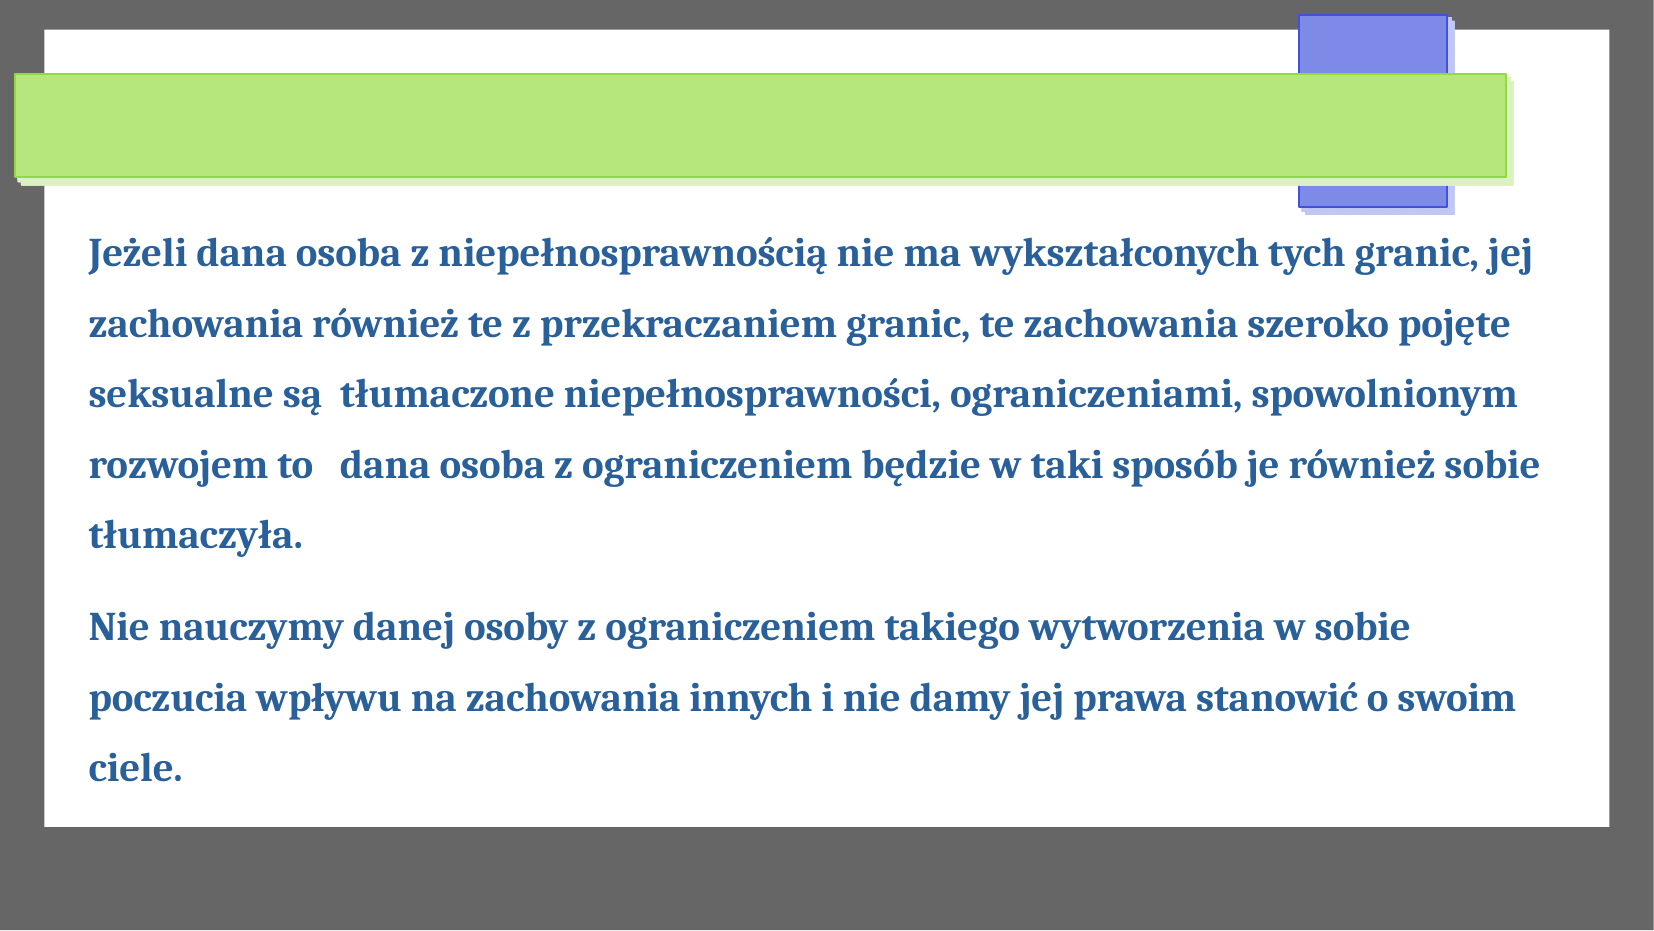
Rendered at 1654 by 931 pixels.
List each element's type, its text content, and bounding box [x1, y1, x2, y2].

list Jeżeli dana osoba z niepełnosprawnością nie ma wykształconych tych granic, jej zachowania również te z przekraczaniem granic, te zachowania szeroko pojęte seksualne są tłumaczone niepełnosprawności, ograniczeniami, spowolnionym rozwojem to dana osoba z ograniczeniem będzie w taki sposób je również sobie tłumaczyła. Nie nauczymy danej osoby z ograniczeniem takiego wytworzenia w sobie poczucia wpływu na zachowania innych i nie damy jej prawa stanowić o swoim ciele. [88, 206, 1565, 798]
